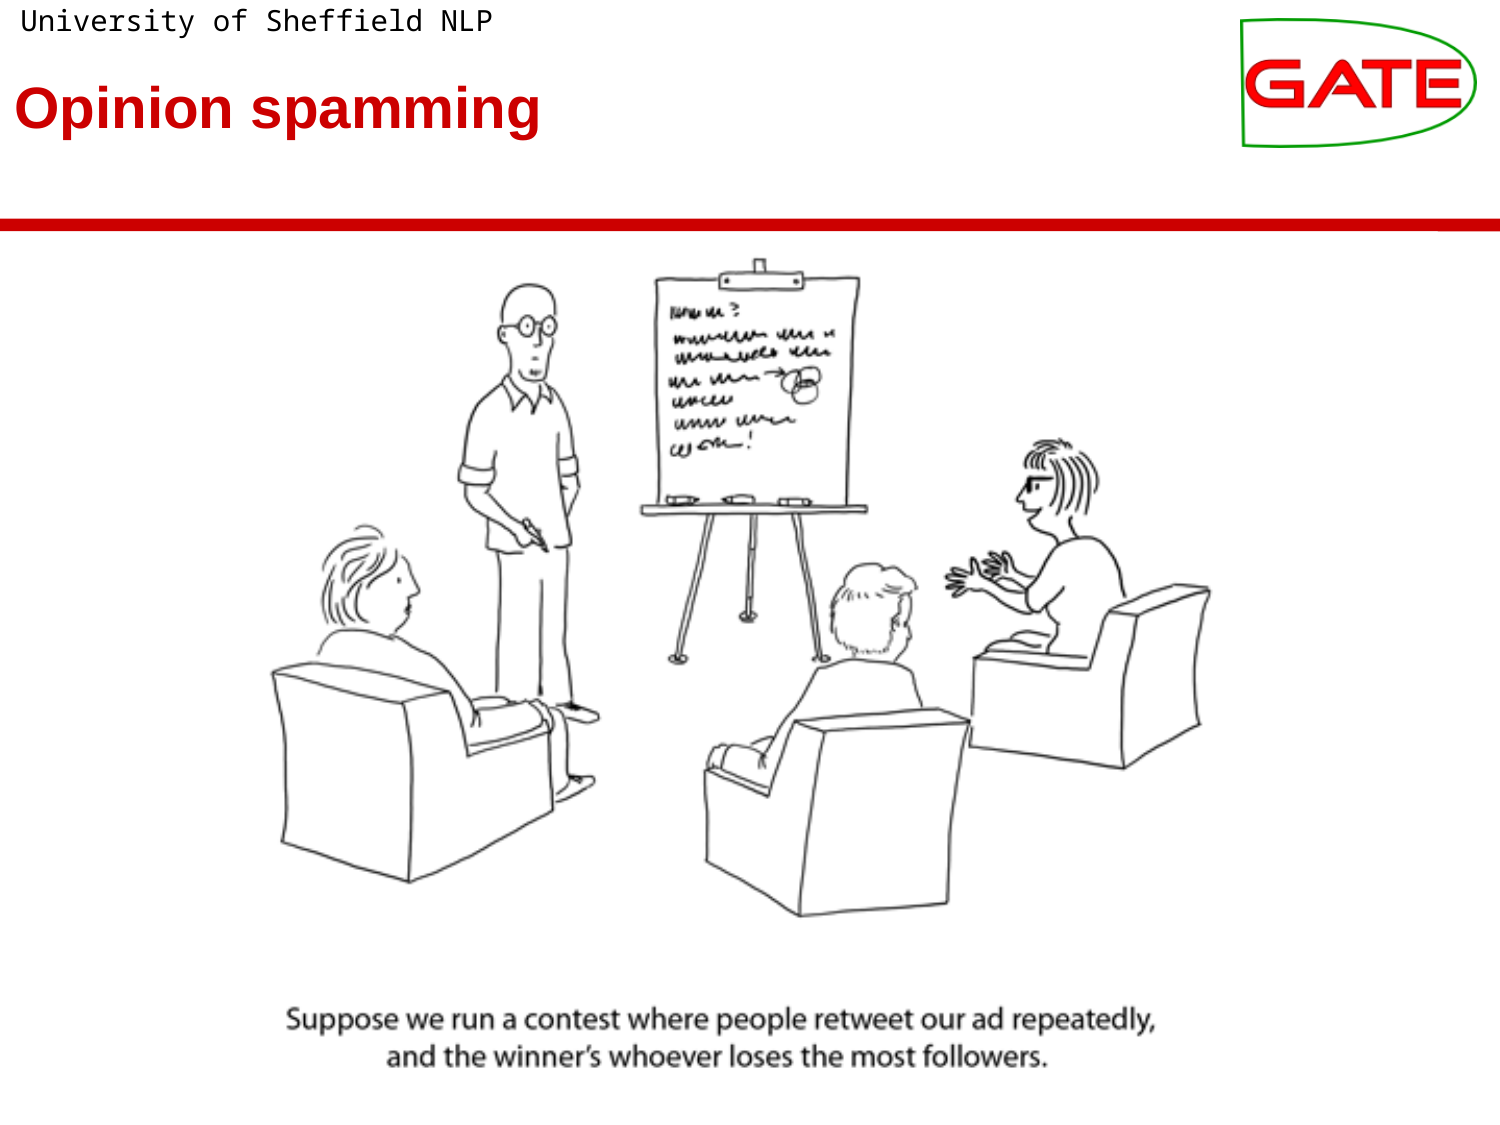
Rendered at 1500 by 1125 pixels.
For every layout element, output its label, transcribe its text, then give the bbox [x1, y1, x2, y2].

title Opinion spamming [0, 4, 1239, 213]
picture [1240, 18, 1477, 148]
picture [206, 238, 1240, 1093]
